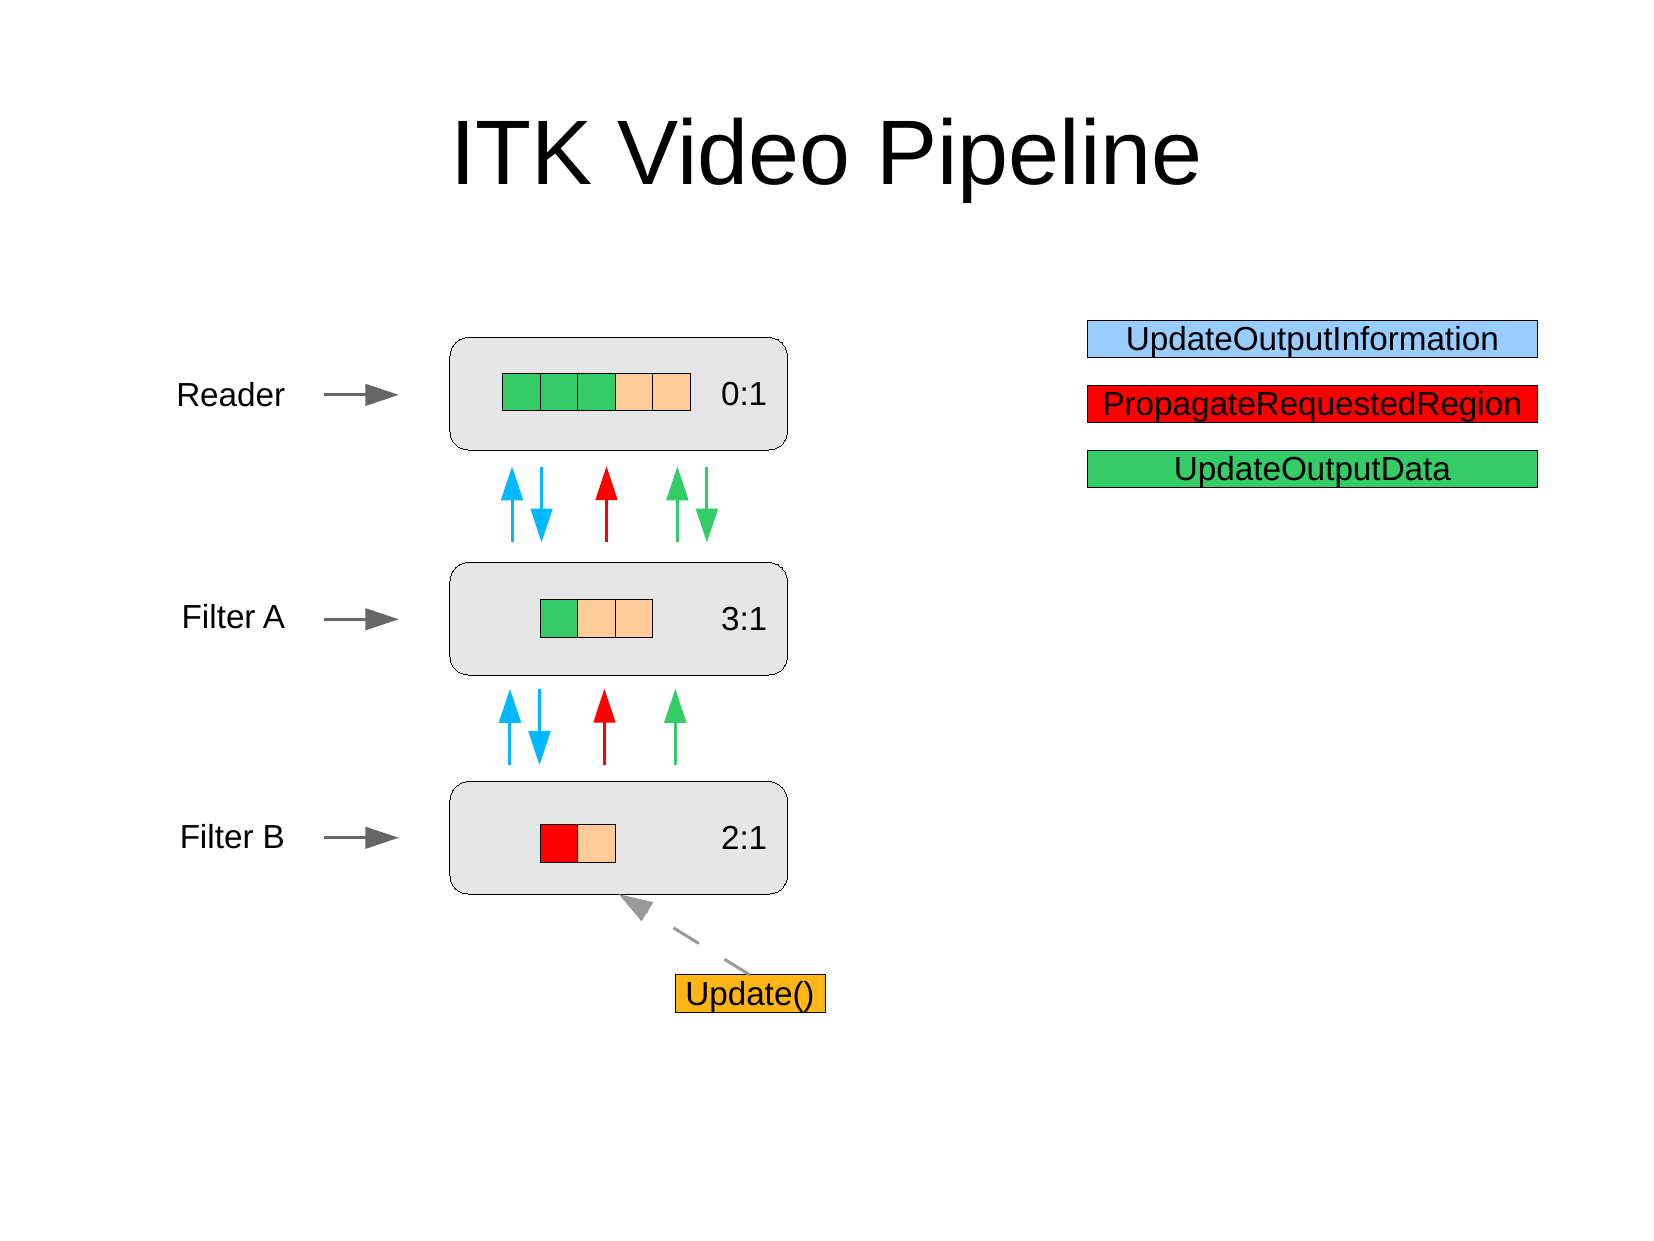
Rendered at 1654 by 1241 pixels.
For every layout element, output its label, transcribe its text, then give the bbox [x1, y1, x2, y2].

text_box [540, 599, 653, 638]
text_box Reader [112, 369, 301, 422]
text_box Update() [675, 974, 826, 1013]
text_box Filter B [112, 810, 301, 863]
title ITK Video Pipeline [82, 56, 1571, 250]
text_box 2:1 [449, 781, 788, 895]
text_box UpdateOutputData [1087, 450, 1538, 488]
text_box Filter A [112, 591, 301, 644]
text_box 3:1 [449, 562, 788, 676]
text_box [502, 373, 691, 411]
text_box 0:1 [449, 337, 788, 451]
text_box UpdateOutputInformation [1087, 320, 1538, 358]
text_box [540, 824, 616, 863]
text_box PropagateRequestedRegion [1087, 385, 1538, 423]
